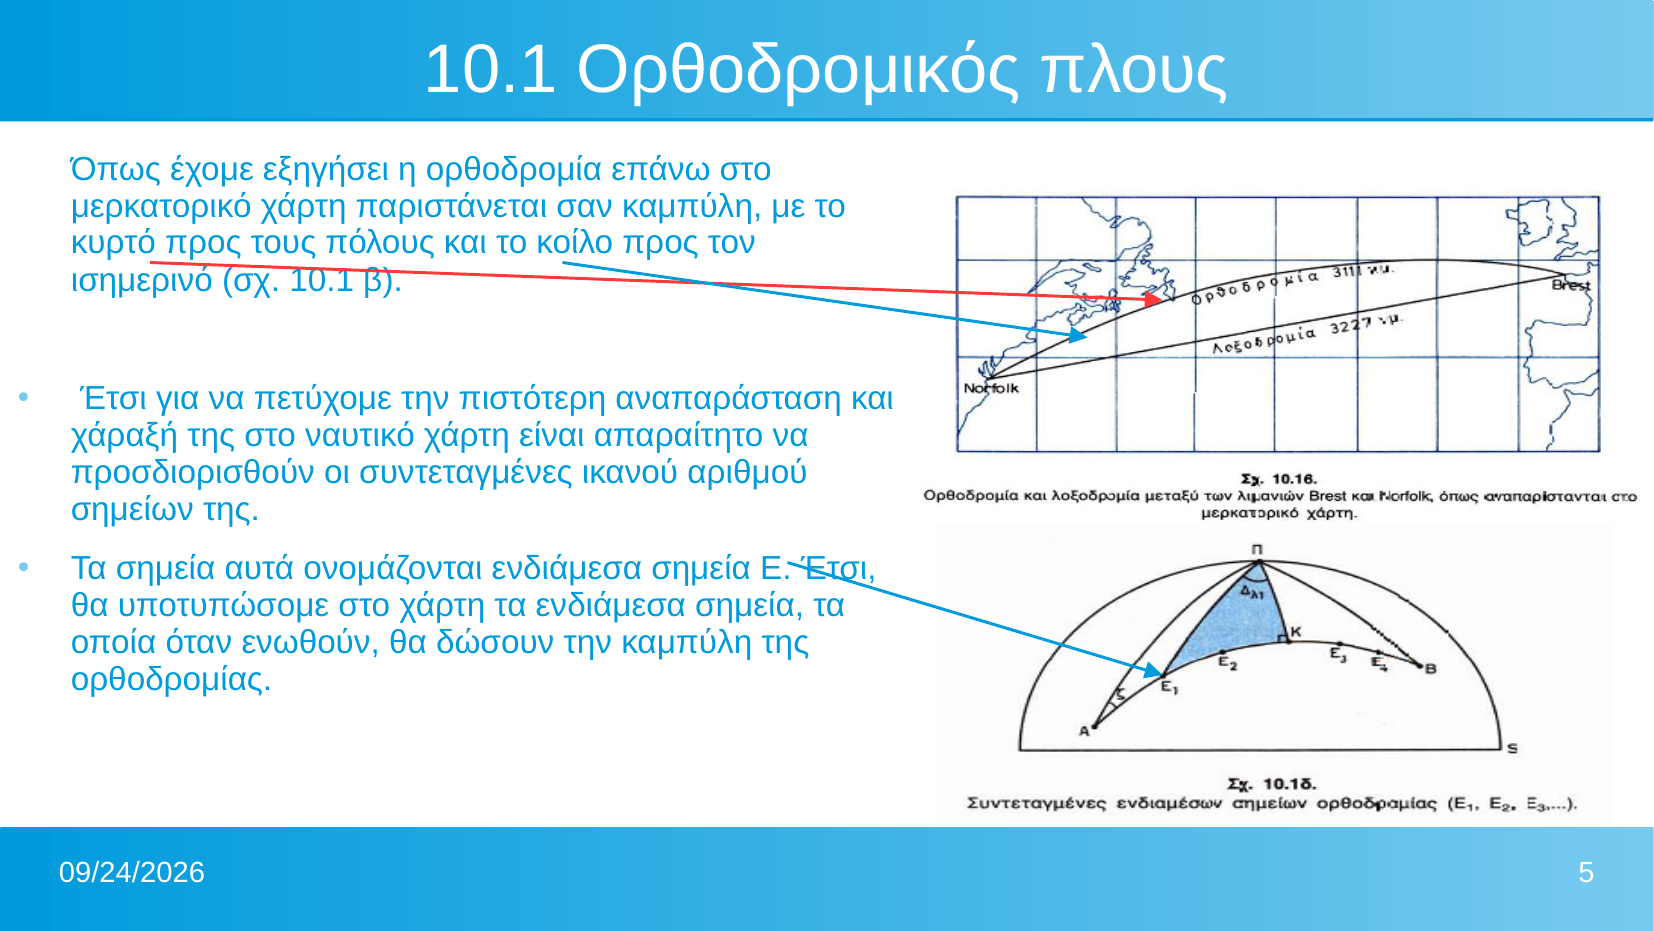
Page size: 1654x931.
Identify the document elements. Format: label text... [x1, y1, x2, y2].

title 10.1 Ορθοδρομικός πλους [59, 29, 1595, 108]
list Όπως έχομε εξηγήσει η ορθοδρομία επάνω στο μερκατορικό χάρτη παριστάνεται σαν καμπύλη, με το κυρτό προς τους πόλους και το κοίλο προς τον ισημερινό (σχ. 10.1 β). Έτσι για να πετύχομε την πιστότερη αναπαράσταση και χάραξή της στο ναυτικό χάρτη είναι απαραίτητο να προσδιορισθούν οι συντεταγμένες ικανού αριθμού σημείων της. Τα σημεία αυτά ονομάζονται ενδιάμεσα σημεία E. Έτσι, θα υποτυπώσομε στο χάρτη τα ενδιάμεσα σημεία, τα οποία όταν ενωθούν, θα δώσουν την καμπύλη της ορθοδρομίας. [0, 150, 901, 788]
picture [900, 172, 1651, 826]
